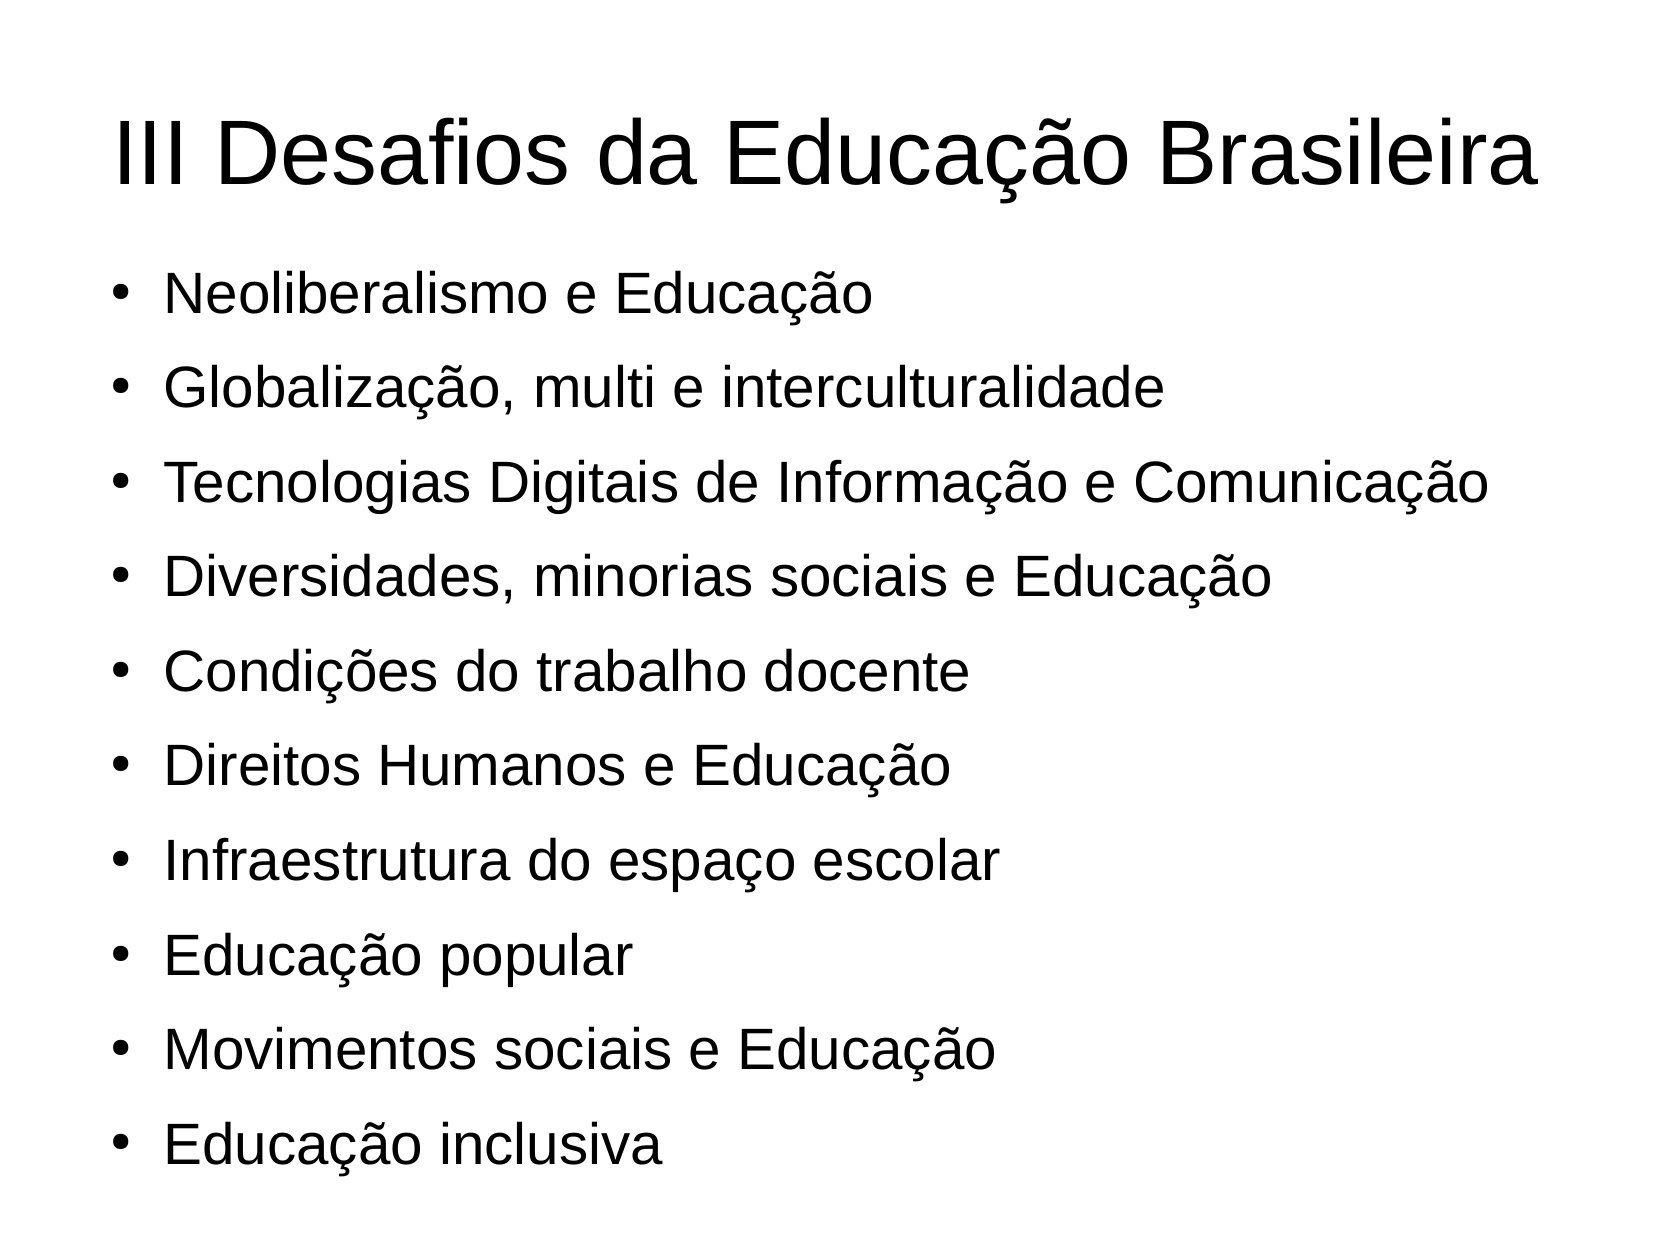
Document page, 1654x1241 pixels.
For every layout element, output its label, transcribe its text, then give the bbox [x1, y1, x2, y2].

list Neoliberalismo e Educação Globalização, multi e interculturalidade Tecnologias Digitais de Informação e Comunicação Diversidades, minorias sociais e Educação Condições do trabalho docente Direitos Humanos e Educação Infraestrutura do espaço escolar Educação popular Movimentos sociais e Educação Educação inclusiva [92, 260, 1581, 1177]
title III Desafios da Educação Brasileira [82, 49, 1571, 257]
